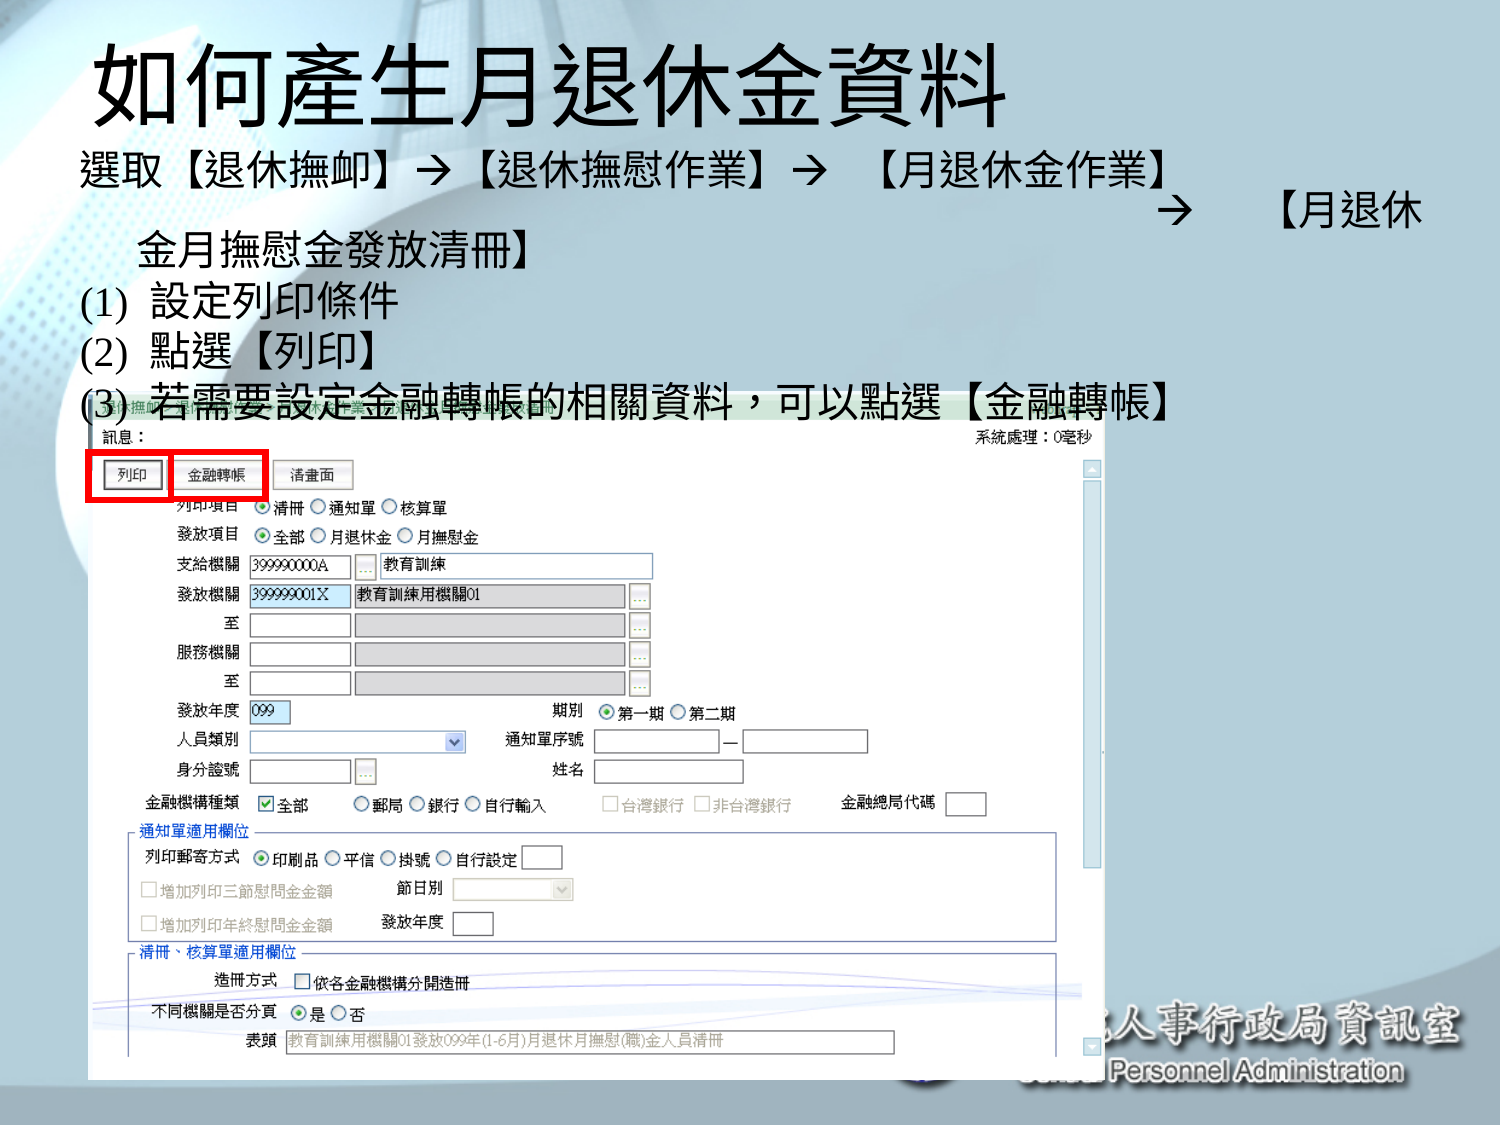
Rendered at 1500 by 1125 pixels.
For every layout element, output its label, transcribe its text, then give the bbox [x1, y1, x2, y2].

list 選取【退休撫卹】【退休撫慰作業】 【月退休金作業】  【月退休金月撫慰金發放清冊】 (1) 設定列印條件 (2) 點選【列印】 (3) 若需要設定金融轉帳的相關資料，可以點選【金融轉帳】 [64, 146, 1447, 822]
picture [0, 0, 1500, 1125]
title 如何產生月退休金資料 [76, 30, 1329, 138]
